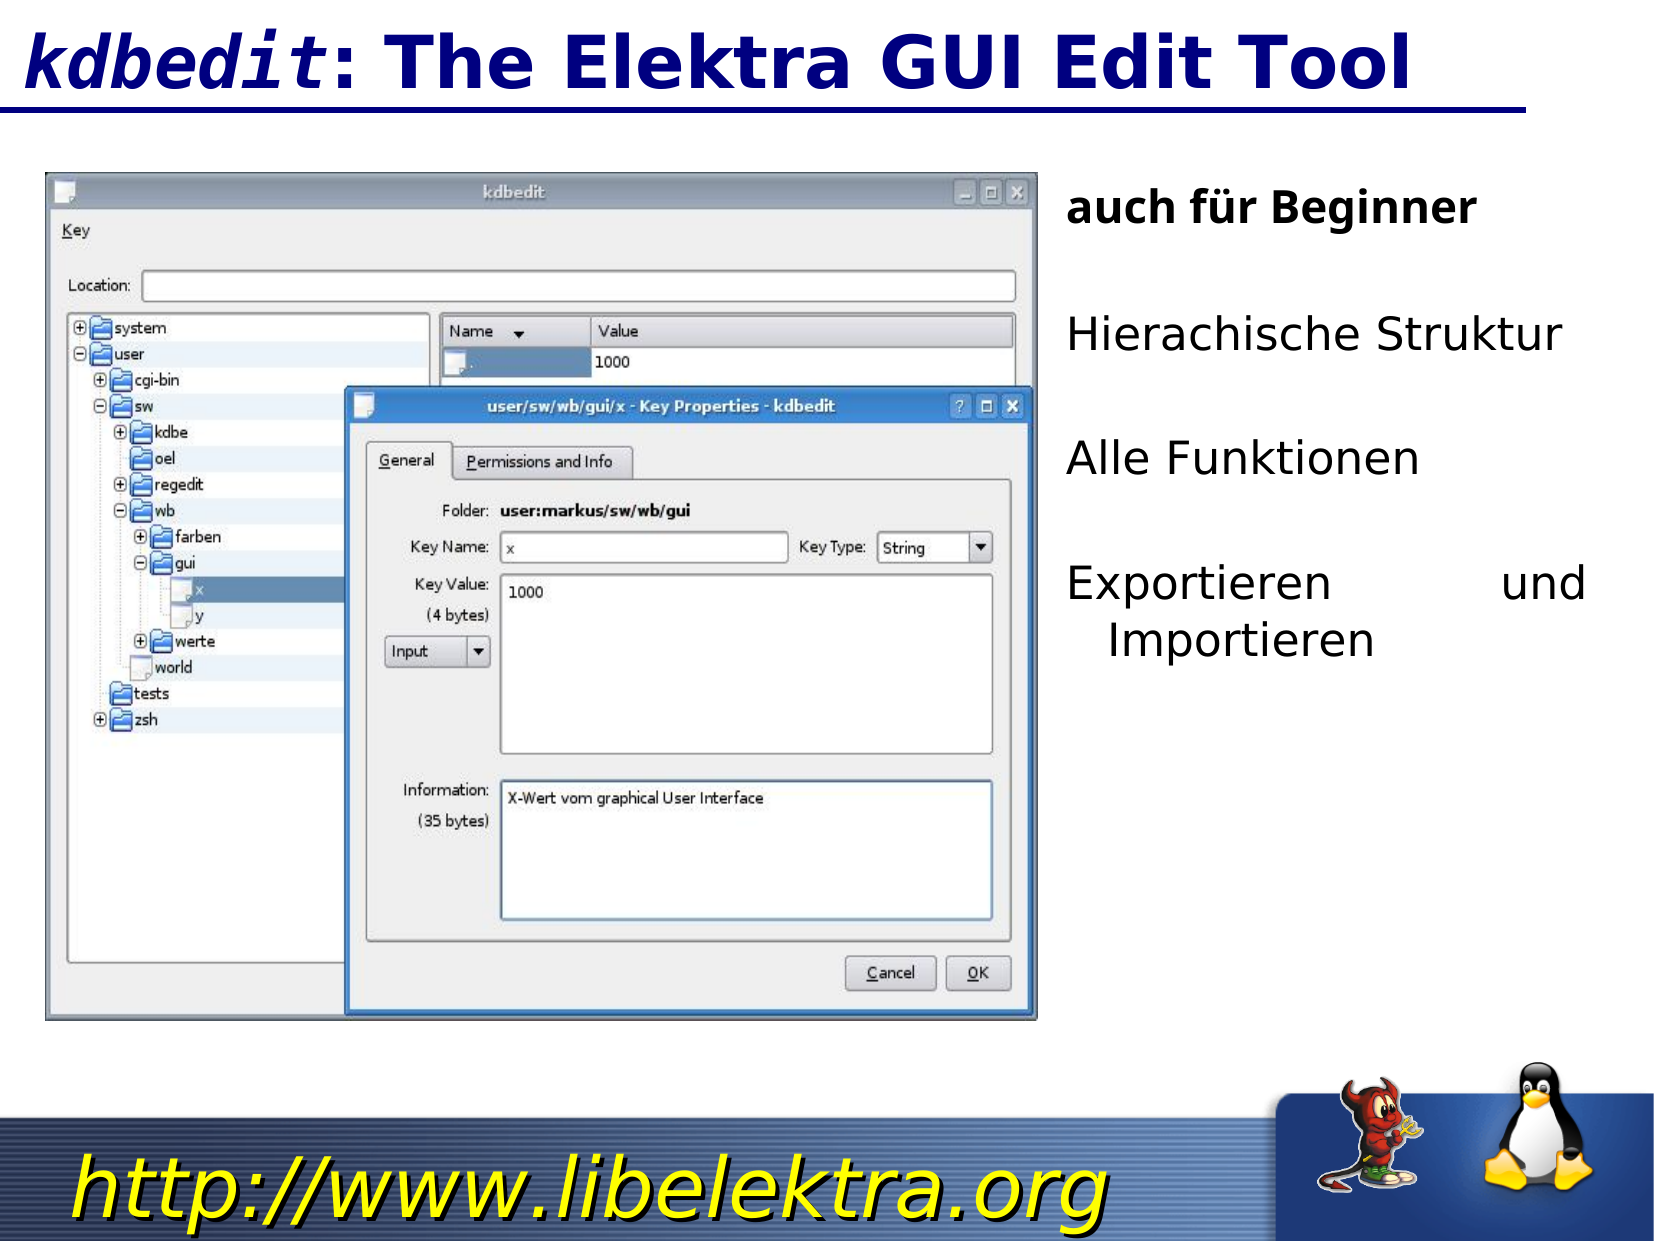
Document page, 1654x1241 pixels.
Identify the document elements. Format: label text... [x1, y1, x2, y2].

text_box kdbedit: The Elektra GUI Edit Tool [22, 14, 1611, 111]
picture [45, 172, 1038, 1022]
picture [0, 1061, 1654, 1241]
list auch für Beginner Hierachische Struktur Alle Funktionen Exportieren und Importieren [1050, 162, 1603, 718]
